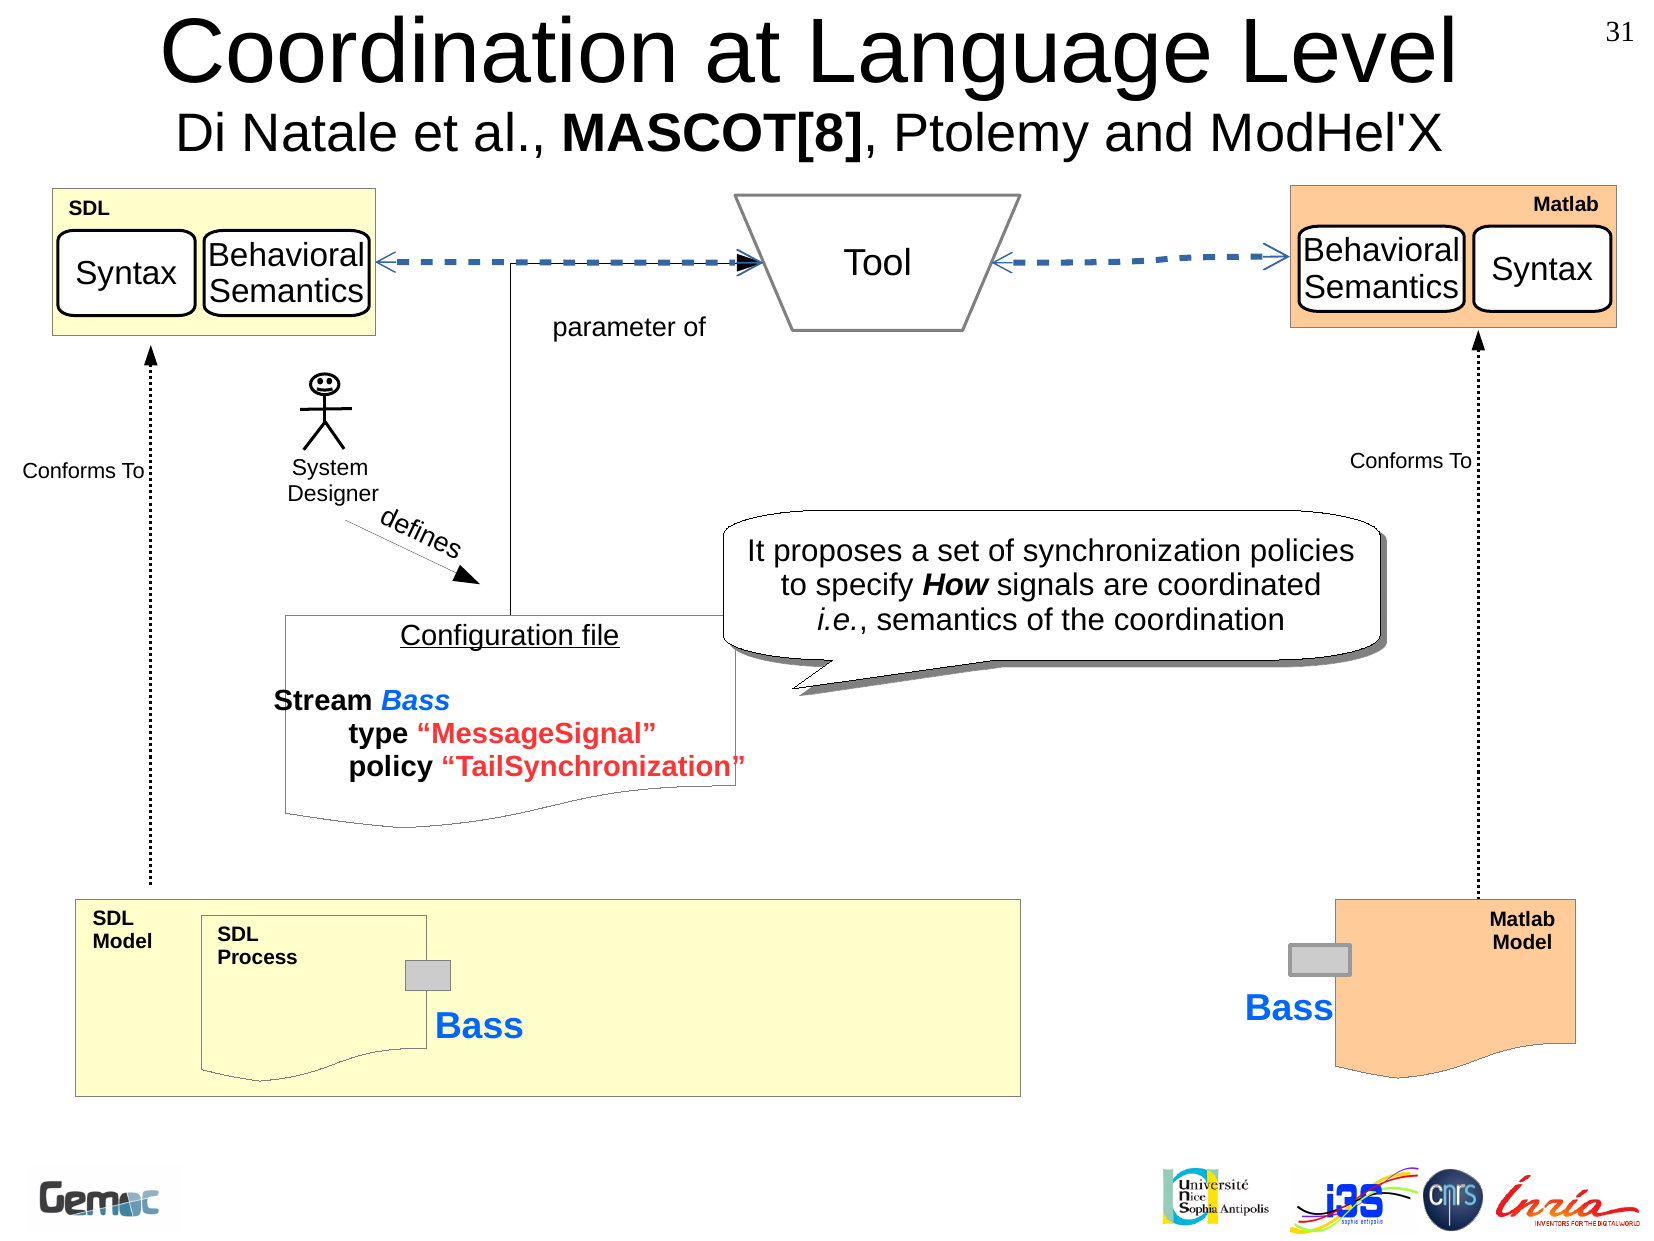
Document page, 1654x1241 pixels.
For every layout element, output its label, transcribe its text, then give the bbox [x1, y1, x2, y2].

text_box Syntax [57, 266, 196, 316]
text_box [310, 373, 339, 395]
text_box System Designer [231, 419, 436, 515]
text_box [75, 899, 1021, 1097]
text_box Behavioral Semantics [1299, 266, 1465, 312]
picture [1137, 1150, 1647, 1241]
text_box [1290, 899, 1576, 1075]
title Coordination at Language Level Di Natale et al., MASCOT[8], Ptolemy and ModHel'X [0, 0, 1654, 266]
text_box Bass [1230, 979, 1426, 1079]
text_box SDL Process [202, 915, 352, 977]
text_box [1290, 266, 1617, 328]
text_box Bass [420, 997, 616, 1096]
text_box Matlab Model [1440, 900, 1606, 962]
text_box [52, 266, 376, 336]
text_box Conforms To [7, 451, 226, 654]
text_box Conforms To [1335, 441, 1553, 598]
text_box SDL Model [78, 899, 227, 961]
text_box It proposes a set of synchronization policies to specify How signals are coordinated i.e., semantics of the coordination [723, 510, 1381, 689]
text_box Behavioral Semantics [204, 266, 370, 316]
text_box Syntax [100, 266, 110, 281]
text_box Configuration file Stream Bass type “MessageSignal” policy “TailSynchronization” [285, 615, 736, 828]
text_box Tool [765, 266, 990, 331]
text_box Syntax [1473, 266, 1611, 312]
